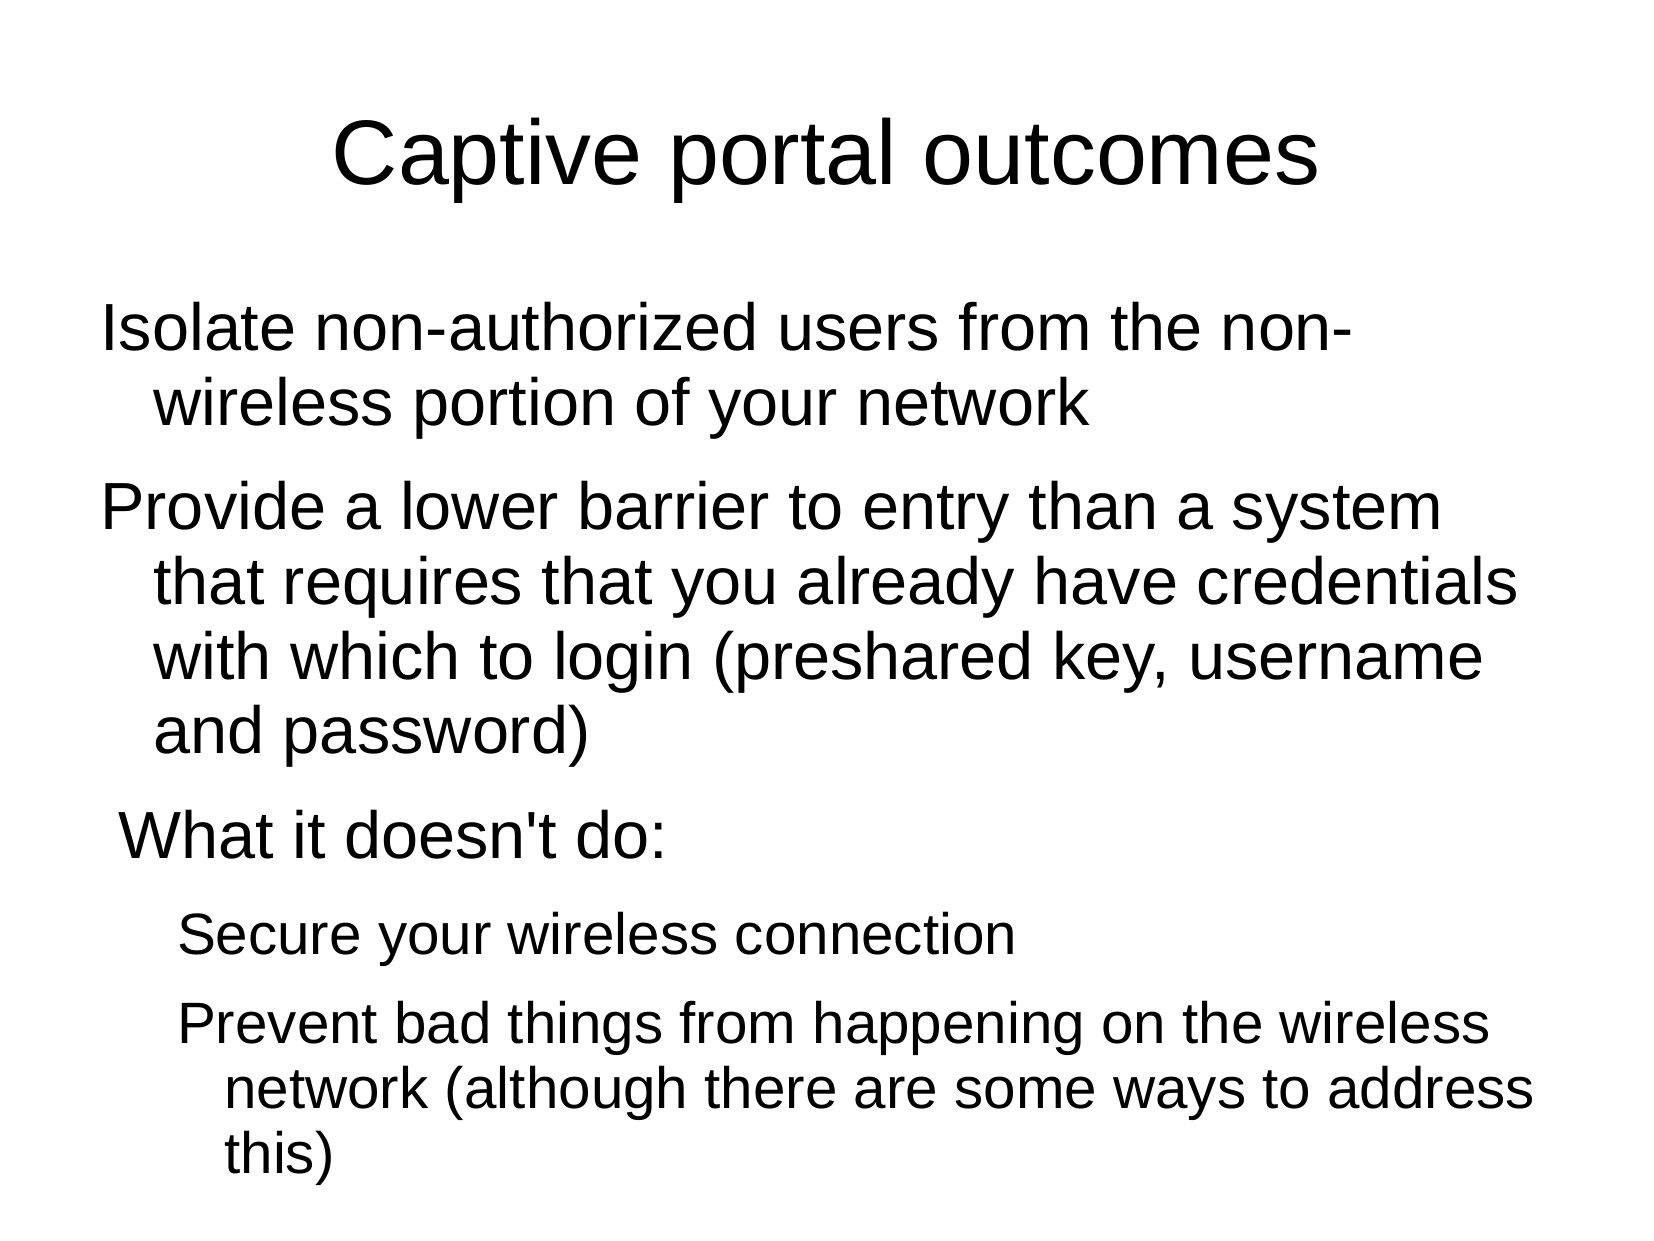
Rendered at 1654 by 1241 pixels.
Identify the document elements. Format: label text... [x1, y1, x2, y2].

title Captive portal outcomes [82, 56, 1571, 250]
list Isolate non-authorized users from the non-wireless portion of your network Provide a lower barrier to entry than a system that requires that you already have credentials with which to login (preshared key, username and password) What it doesn't do: Secure your wireless connection Prevent bad things from happening on the wireless network (although there are some ways to address this) [82, 290, 1571, 1183]
